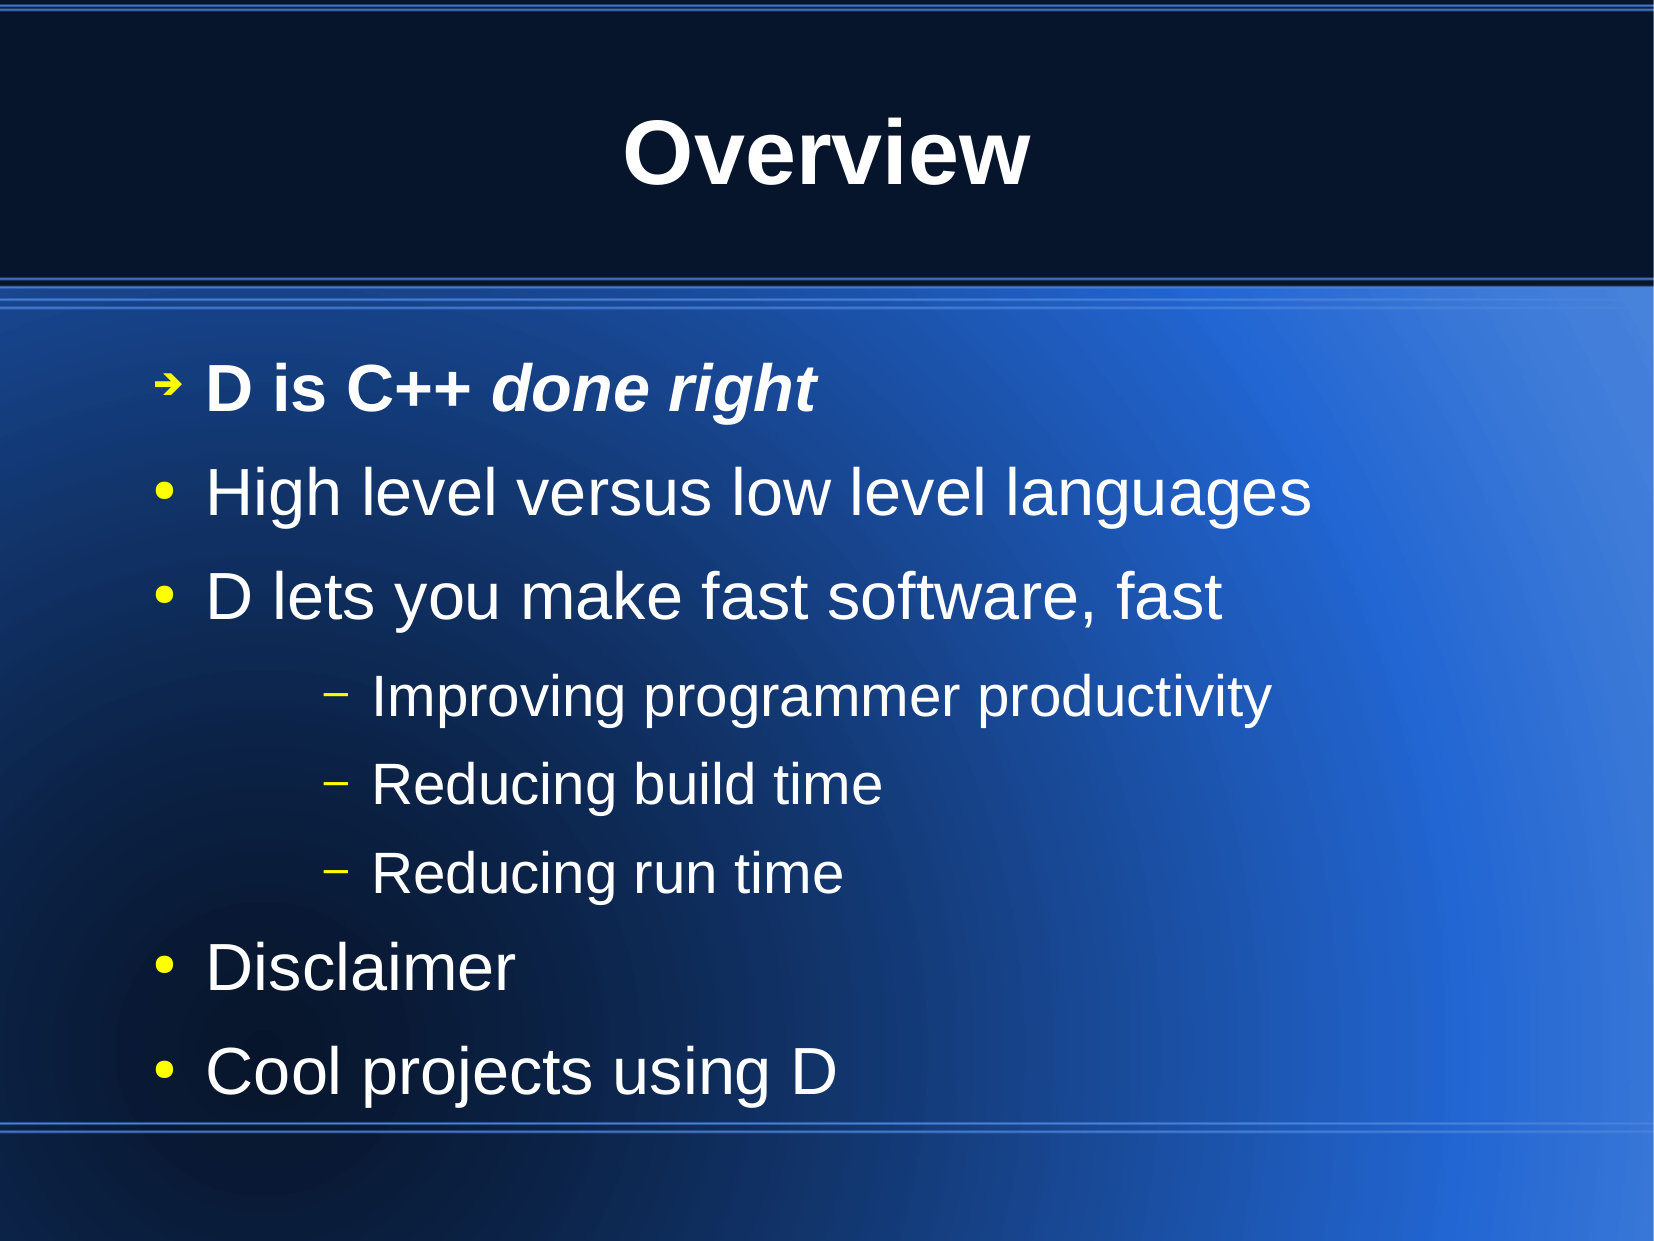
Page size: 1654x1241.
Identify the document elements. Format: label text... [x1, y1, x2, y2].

title Overview [82, 49, 1571, 257]
list D is C++ done right High level versus low level languages D lets you make fast software, fast Improving programmer productivity Reducing build time Reducing run time Disclaimer Cool projects using D [134, 350, 1516, 1133]
picture [0, 0, 1654, 1241]
